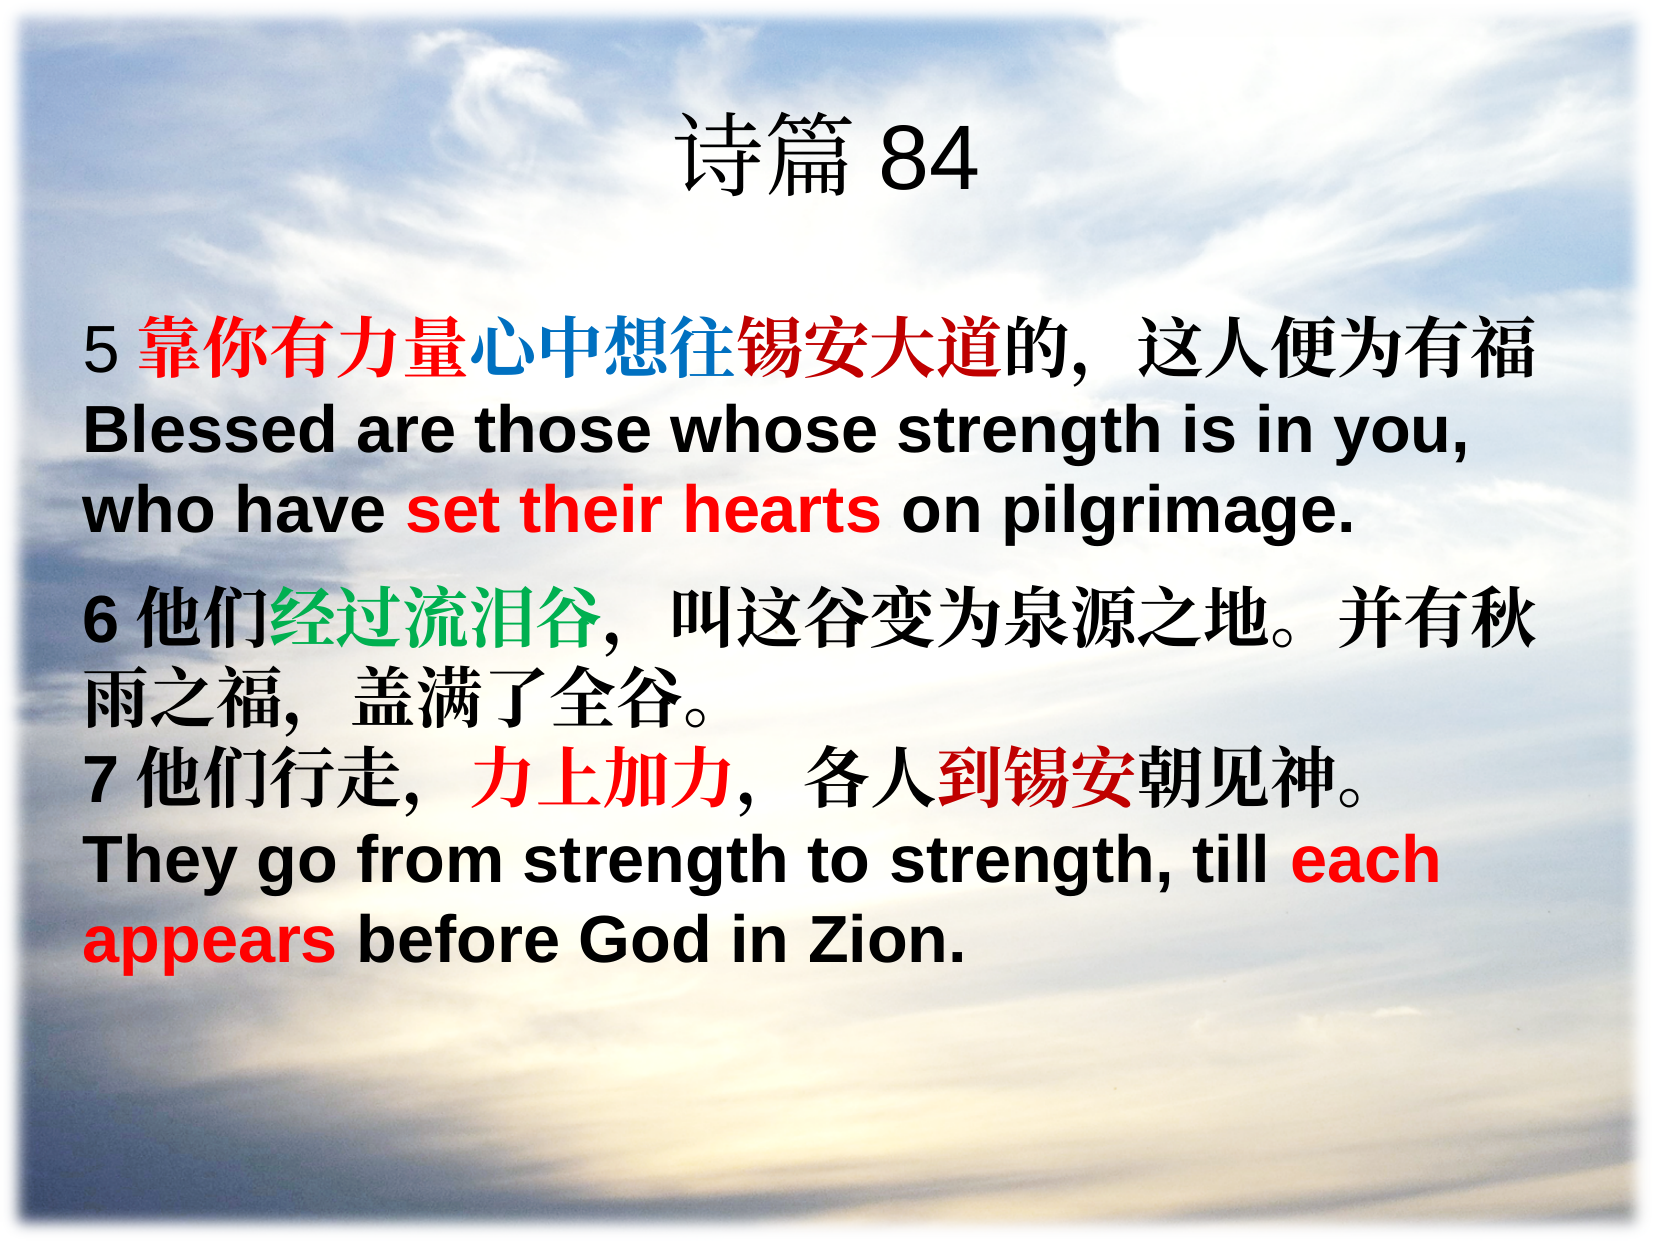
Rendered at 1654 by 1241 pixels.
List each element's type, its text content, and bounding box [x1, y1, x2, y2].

picture [0, 0, 1654, 1241]
title 诗篇84 [82, 49, 1571, 257]
list 5靠你有力量心中想往锡安大道的，这人便为有福 Blessed are those whose strength is in you, who have set their hearts on pilgrimage. 6他们经过流泪谷，叫这谷变为泉源之地。并有秋雨之福，盖满了全谷。 7他们行走，力上加力，各人到锡安朝见神。 They go from strength to strength, till each appears before God in Zion. [82, 305, 1571, 1109]
